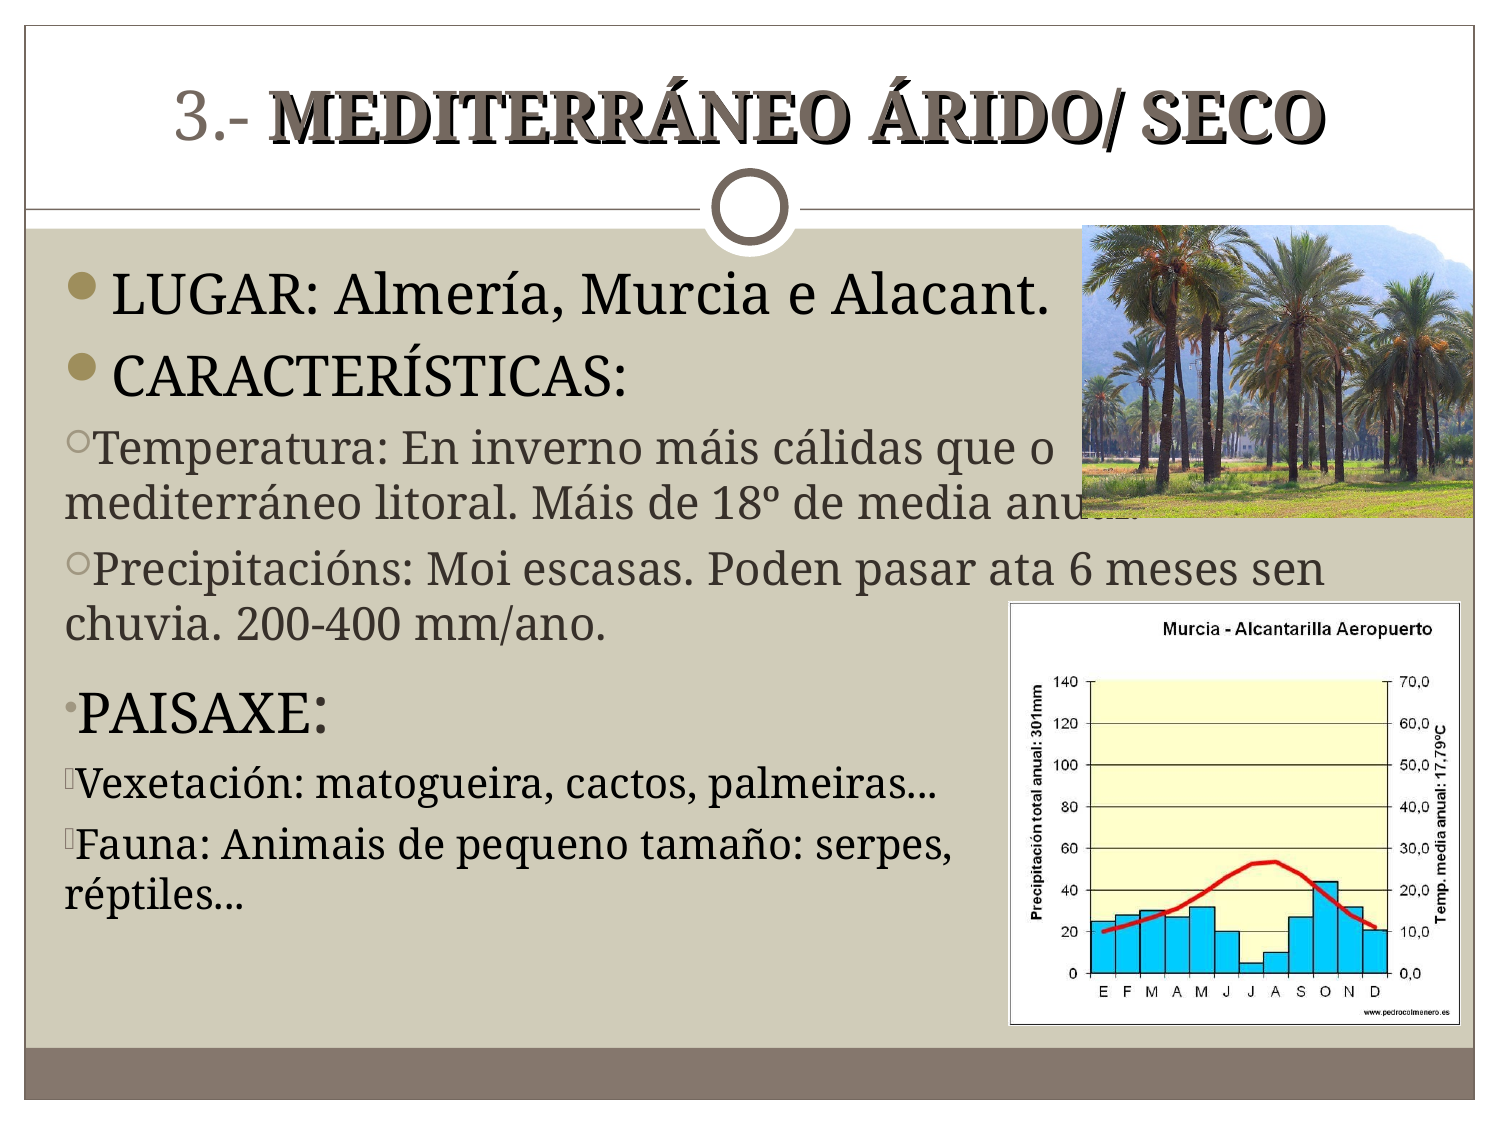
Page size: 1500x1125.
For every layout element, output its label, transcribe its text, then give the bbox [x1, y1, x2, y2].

list LUGAR: Almería, Murcia e Alacant. CARACTERÍSTICAS: Temperatura: En inverno máis cálidas que o mediterráneo litoral. Máis de 18º de media anual. Precipitacións: Moi escasas. Poden pasar ata 6 meses sen chuvia. 200-400 mm/ano. PAISAXE: Vexetación: matogueira, cactos, palmeiras... Fauna: Animais de pequeno tamaño: serpes, réptiles... [49, 250, 1445, 1001]
title 3.- MEDITERRÁNEO ÁRIDO/ SECO [49, 37, 1450, 162]
picture [1008, 601, 1461, 1026]
picture [1082, 225, 1473, 518]
